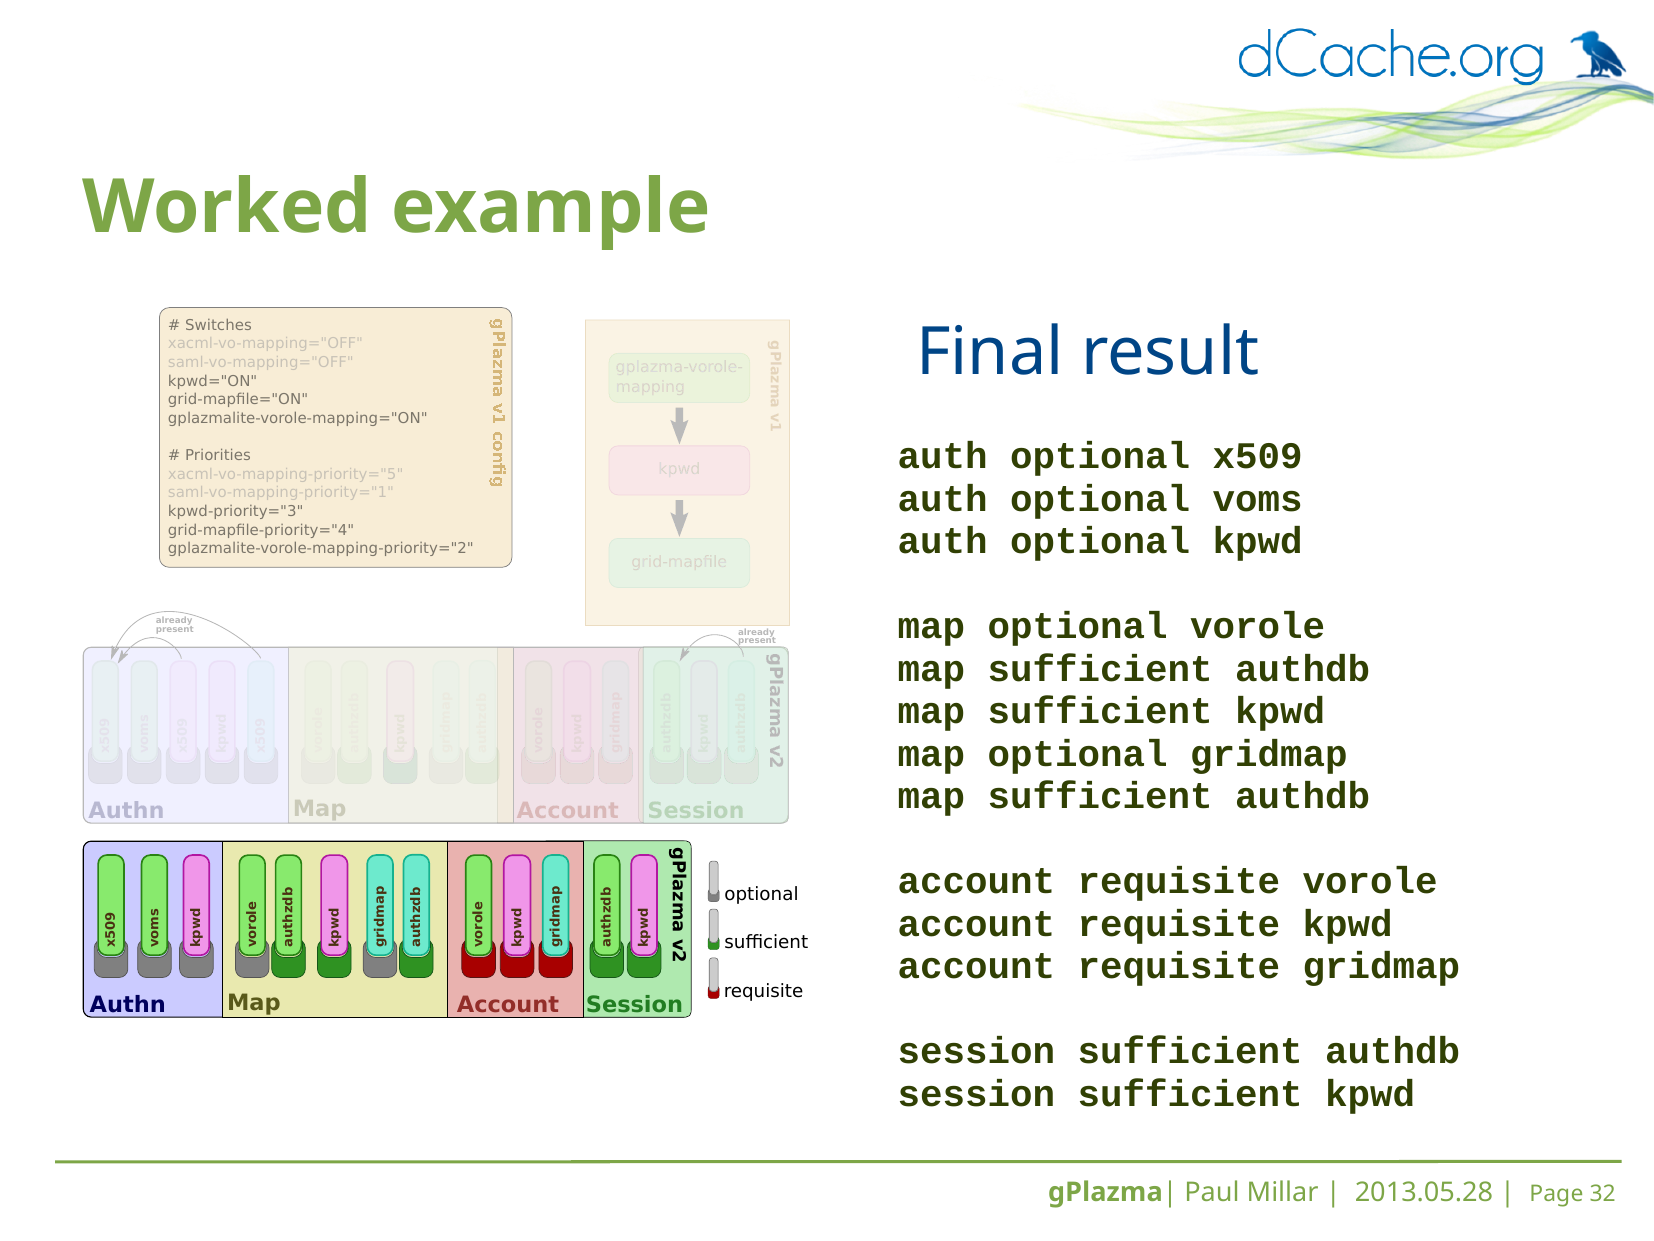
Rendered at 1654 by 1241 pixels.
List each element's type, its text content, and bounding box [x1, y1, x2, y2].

picture [956, 16, 1654, 169]
text_box auth optional x509 auth optional voms auth optional kpwd map optional vorole map sufficient authdb map sufficient kpwd map optional gridmap map sufficient authdb account requisite vorole account requisite kpwd account requisite gridmap session sufficient authdb session sufficient kpwd [882, 429, 1610, 1126]
title Worked example [82, 155, 1605, 252]
list Final result [845, 302, 1572, 1023]
picture [82, 307, 809, 1018]
